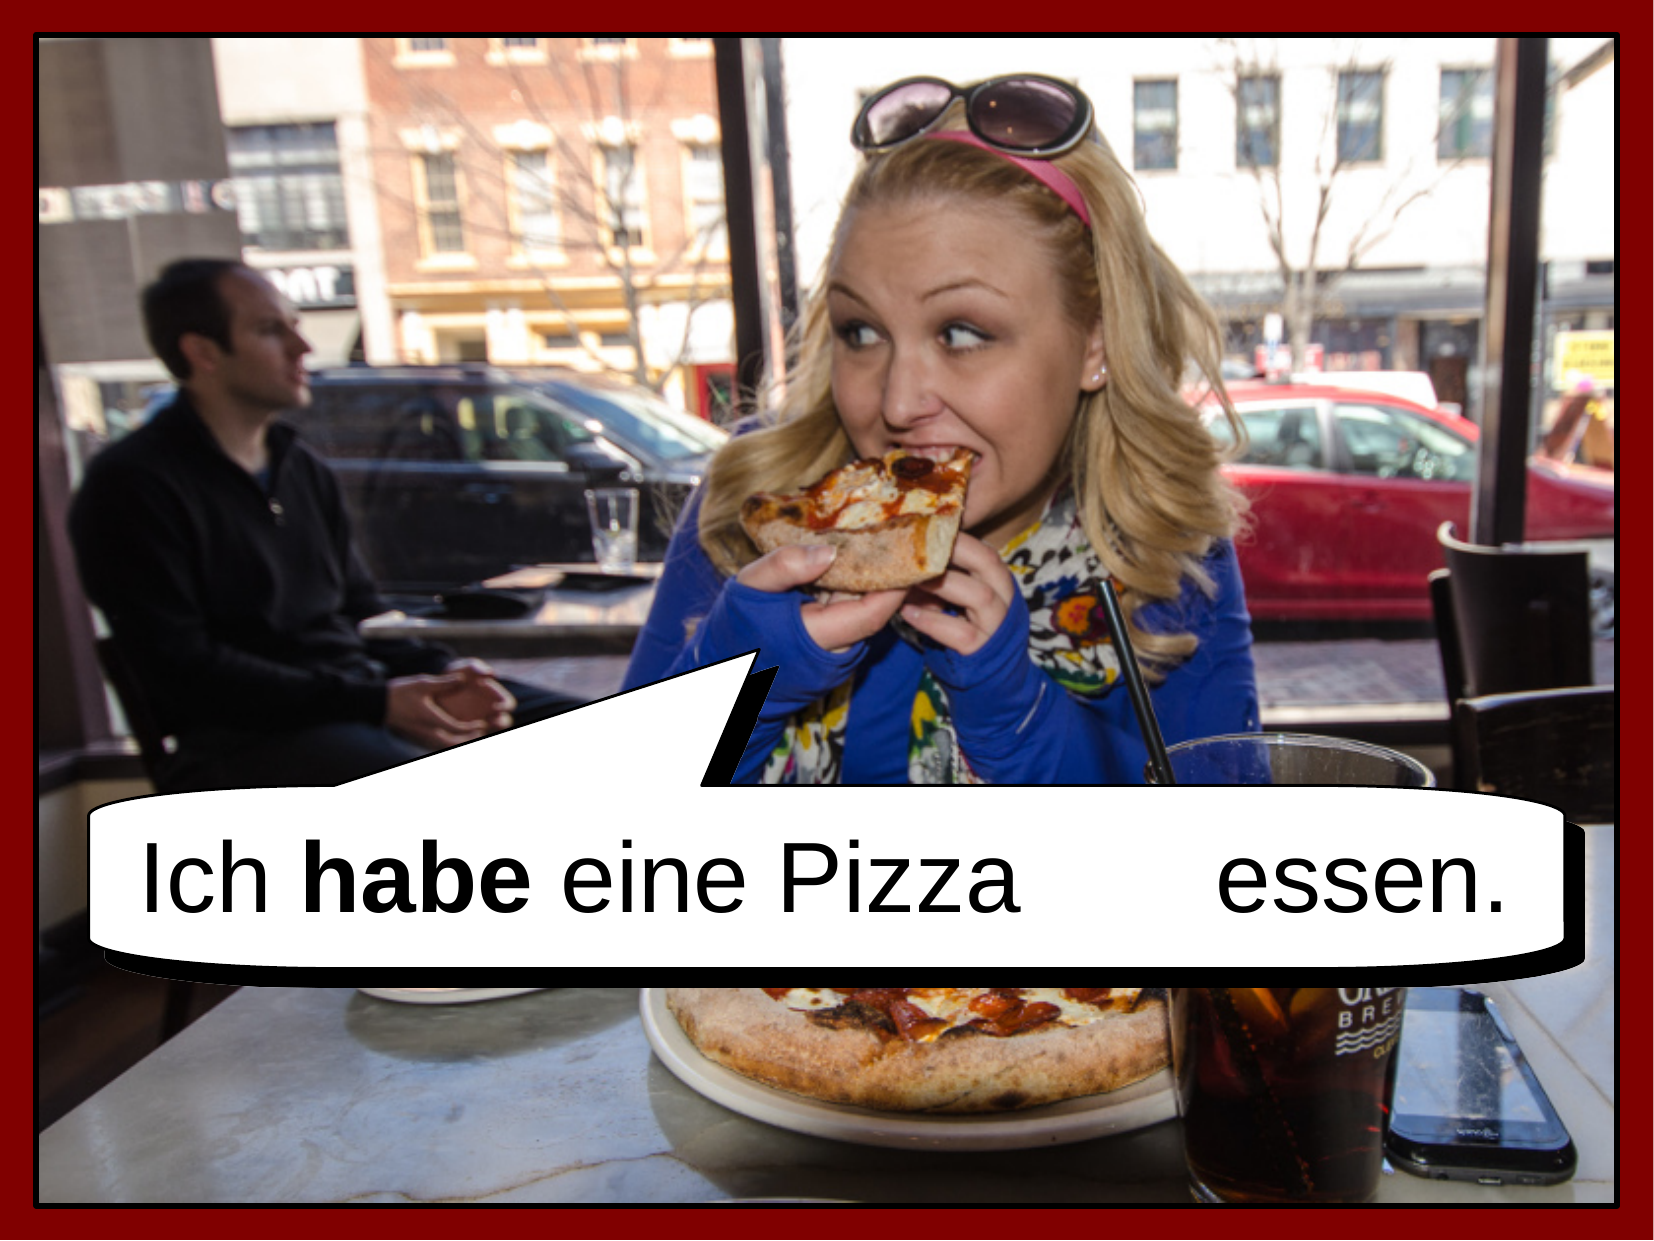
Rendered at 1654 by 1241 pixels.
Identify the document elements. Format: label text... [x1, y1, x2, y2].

text_box Ich habe eine Pizza essen. [124, 814, 1589, 1054]
picture [39, 37, 1615, 1203]
text_box [88, 649, 1565, 954]
